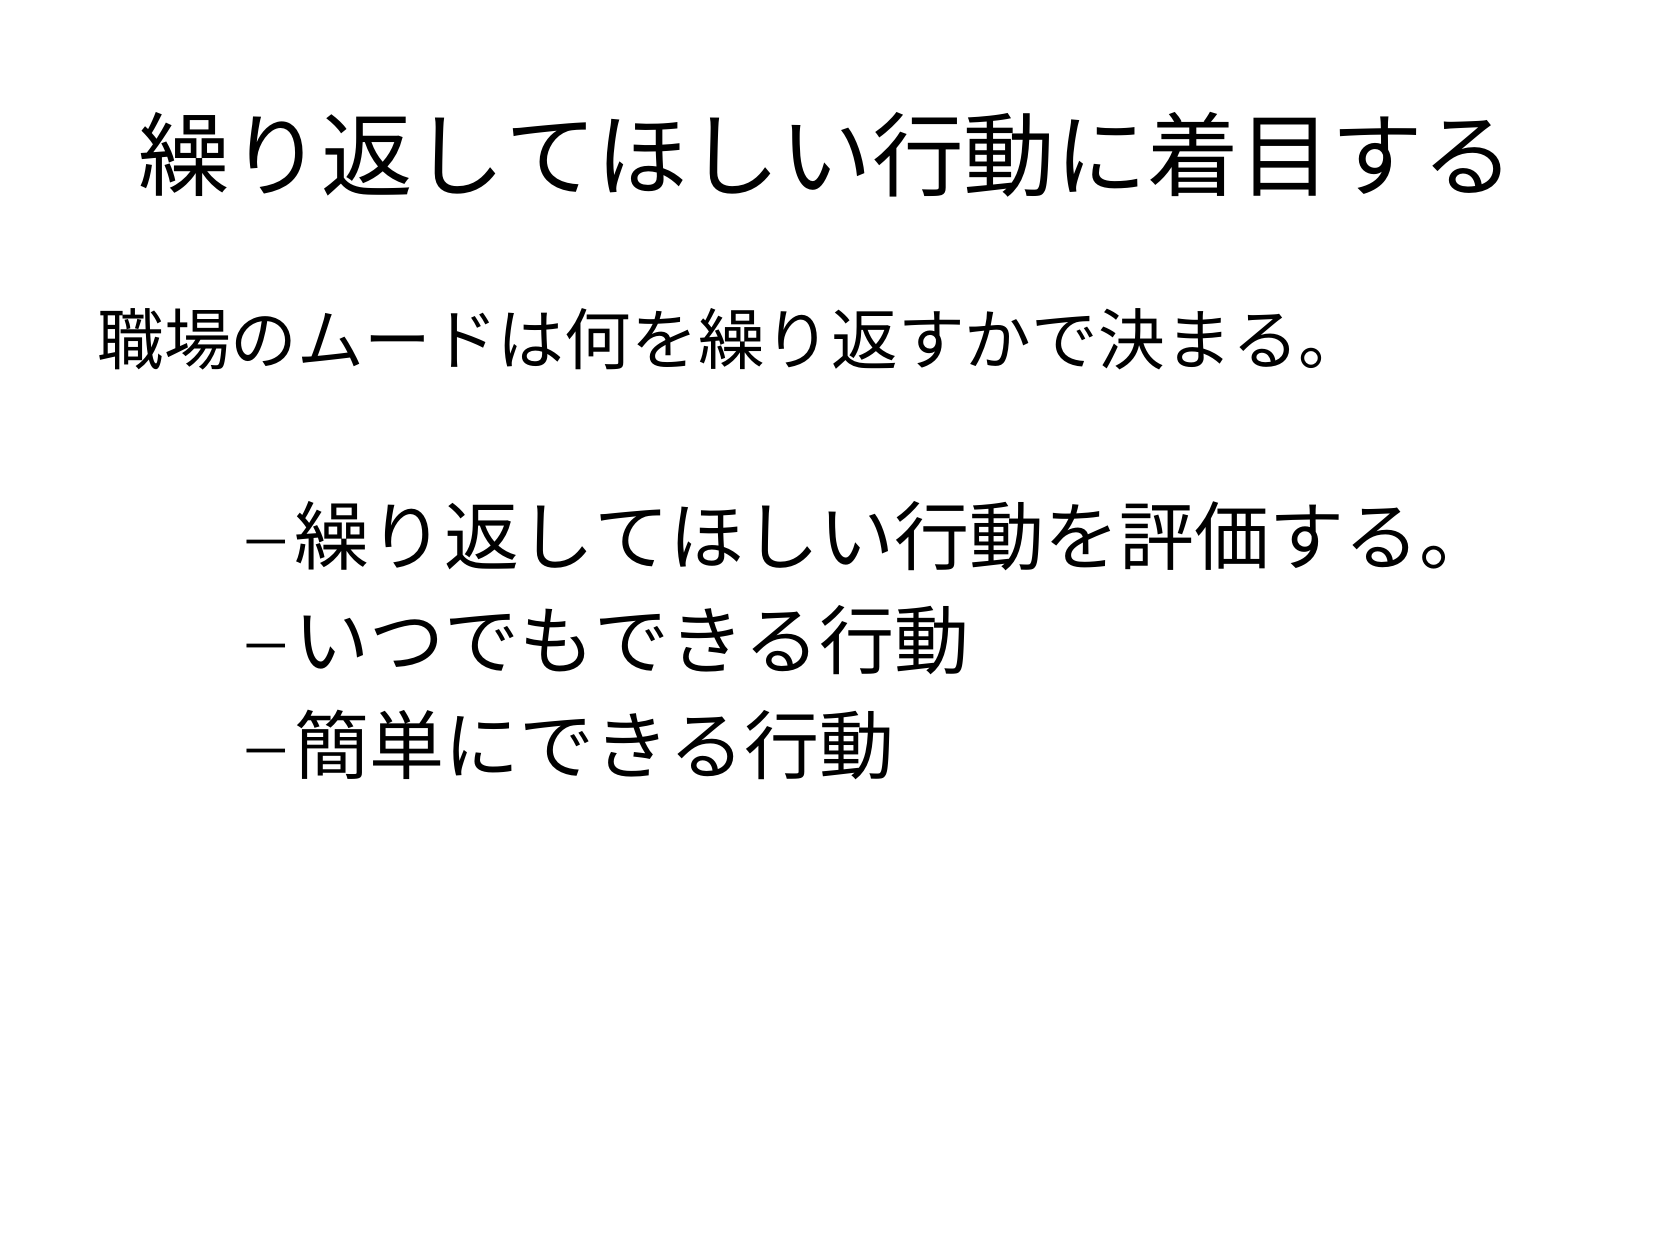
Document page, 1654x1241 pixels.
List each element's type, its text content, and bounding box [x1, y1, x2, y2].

list 職場のムードは何を繰り返すかで決まる。 繰り返してほしい行動を評価する。 いつでもできる行動 簡単にできる行動 [82, 290, 1571, 1010]
title 繰り返してほしい行動に着目する [82, 49, 1571, 257]
